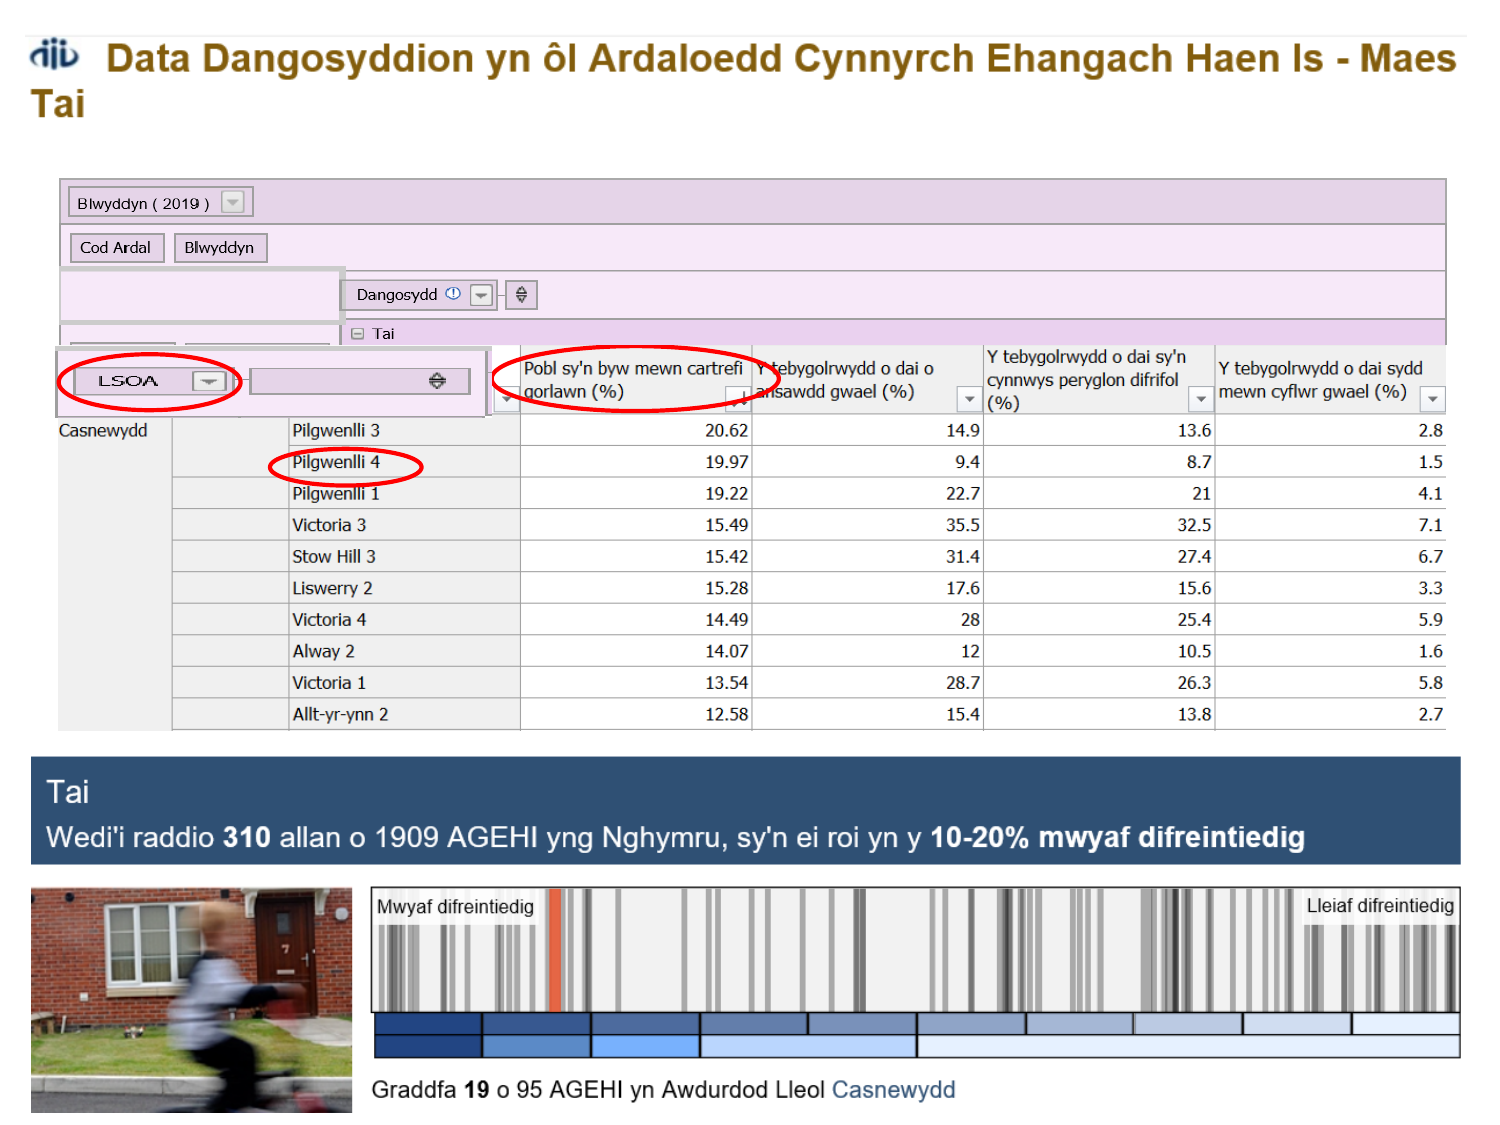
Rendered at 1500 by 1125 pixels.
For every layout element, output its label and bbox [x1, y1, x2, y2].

picture [51, 174, 1453, 731]
picture [31, 752, 1462, 1113]
picture [25, 29, 1467, 124]
